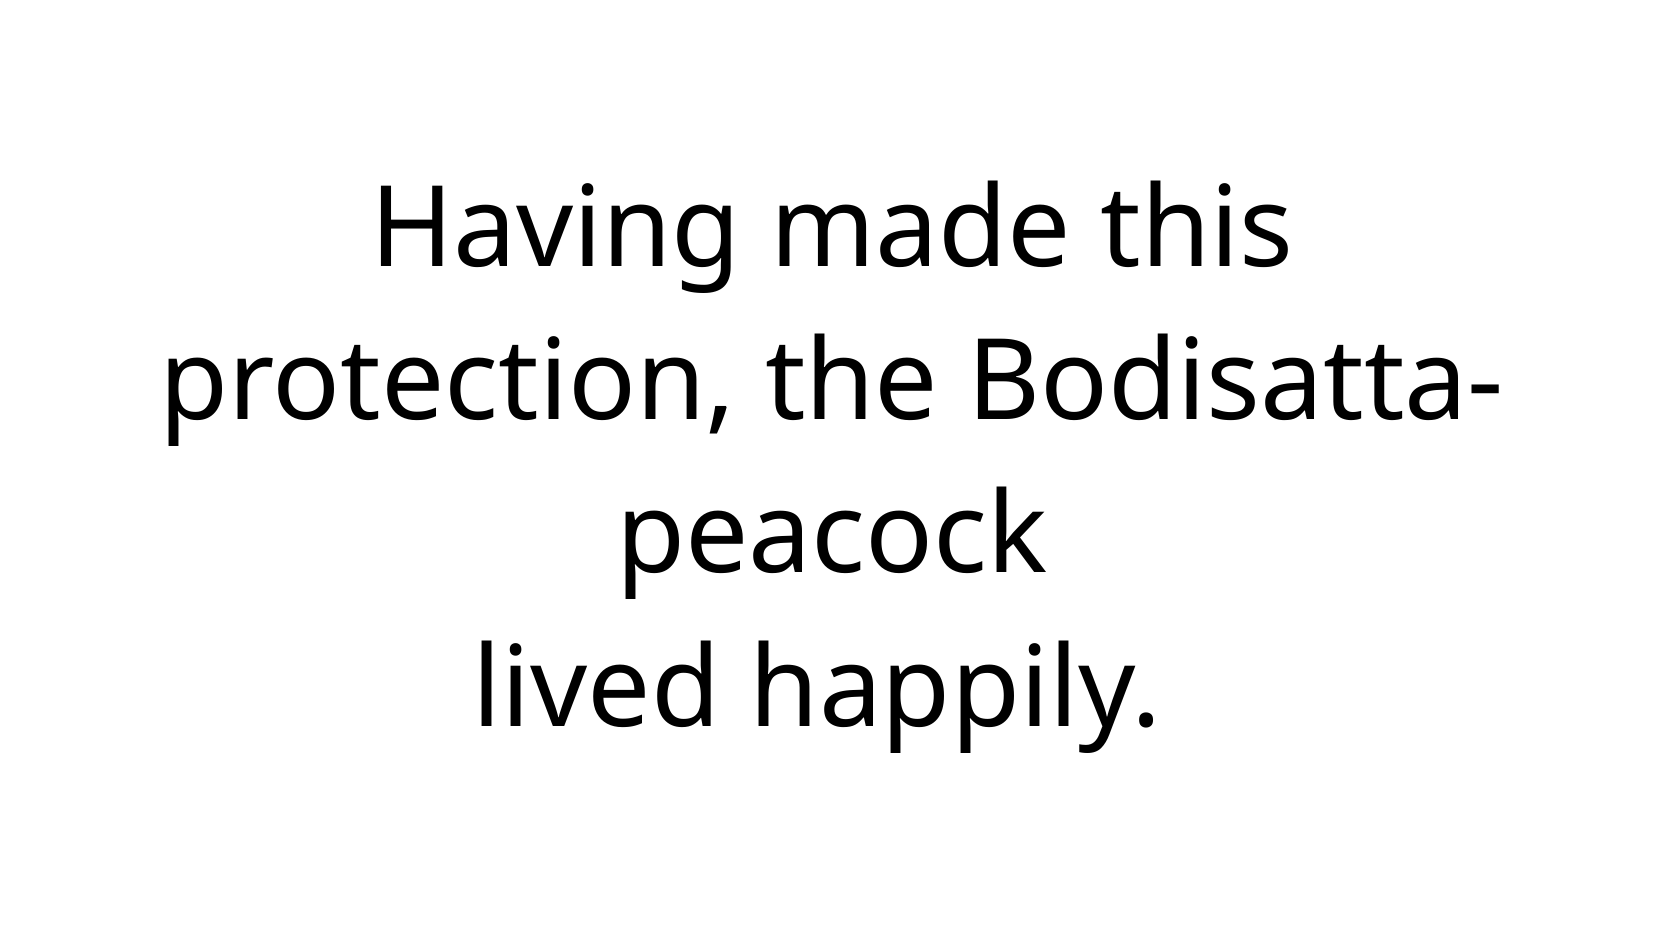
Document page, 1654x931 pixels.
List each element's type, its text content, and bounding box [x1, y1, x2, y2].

subtitle Having made this protection, the Bodisatta-peacock lived happily. [87, 183, 1577, 723]
